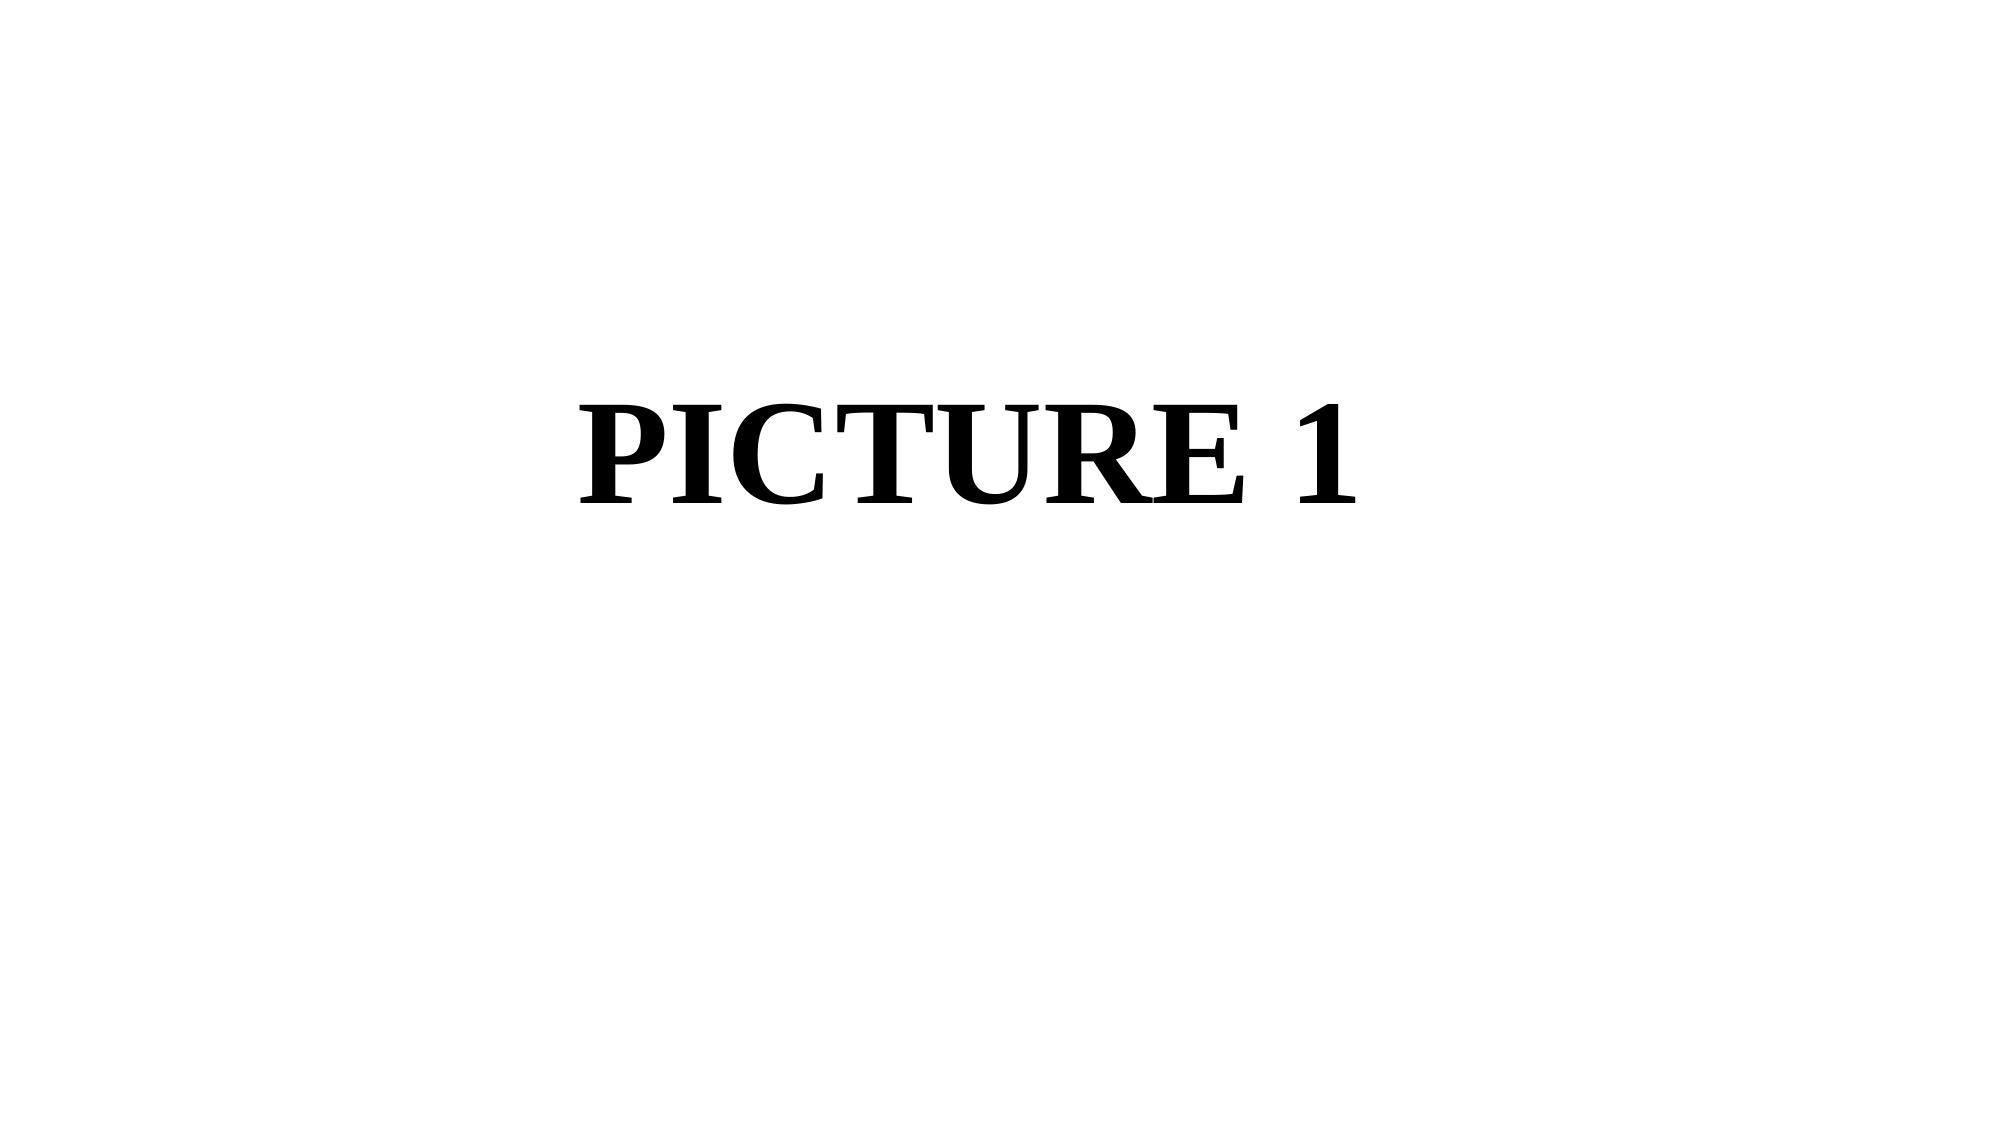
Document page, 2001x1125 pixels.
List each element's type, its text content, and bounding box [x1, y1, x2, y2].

text_box PICTURE 1 [53, 345, 1888, 543]
